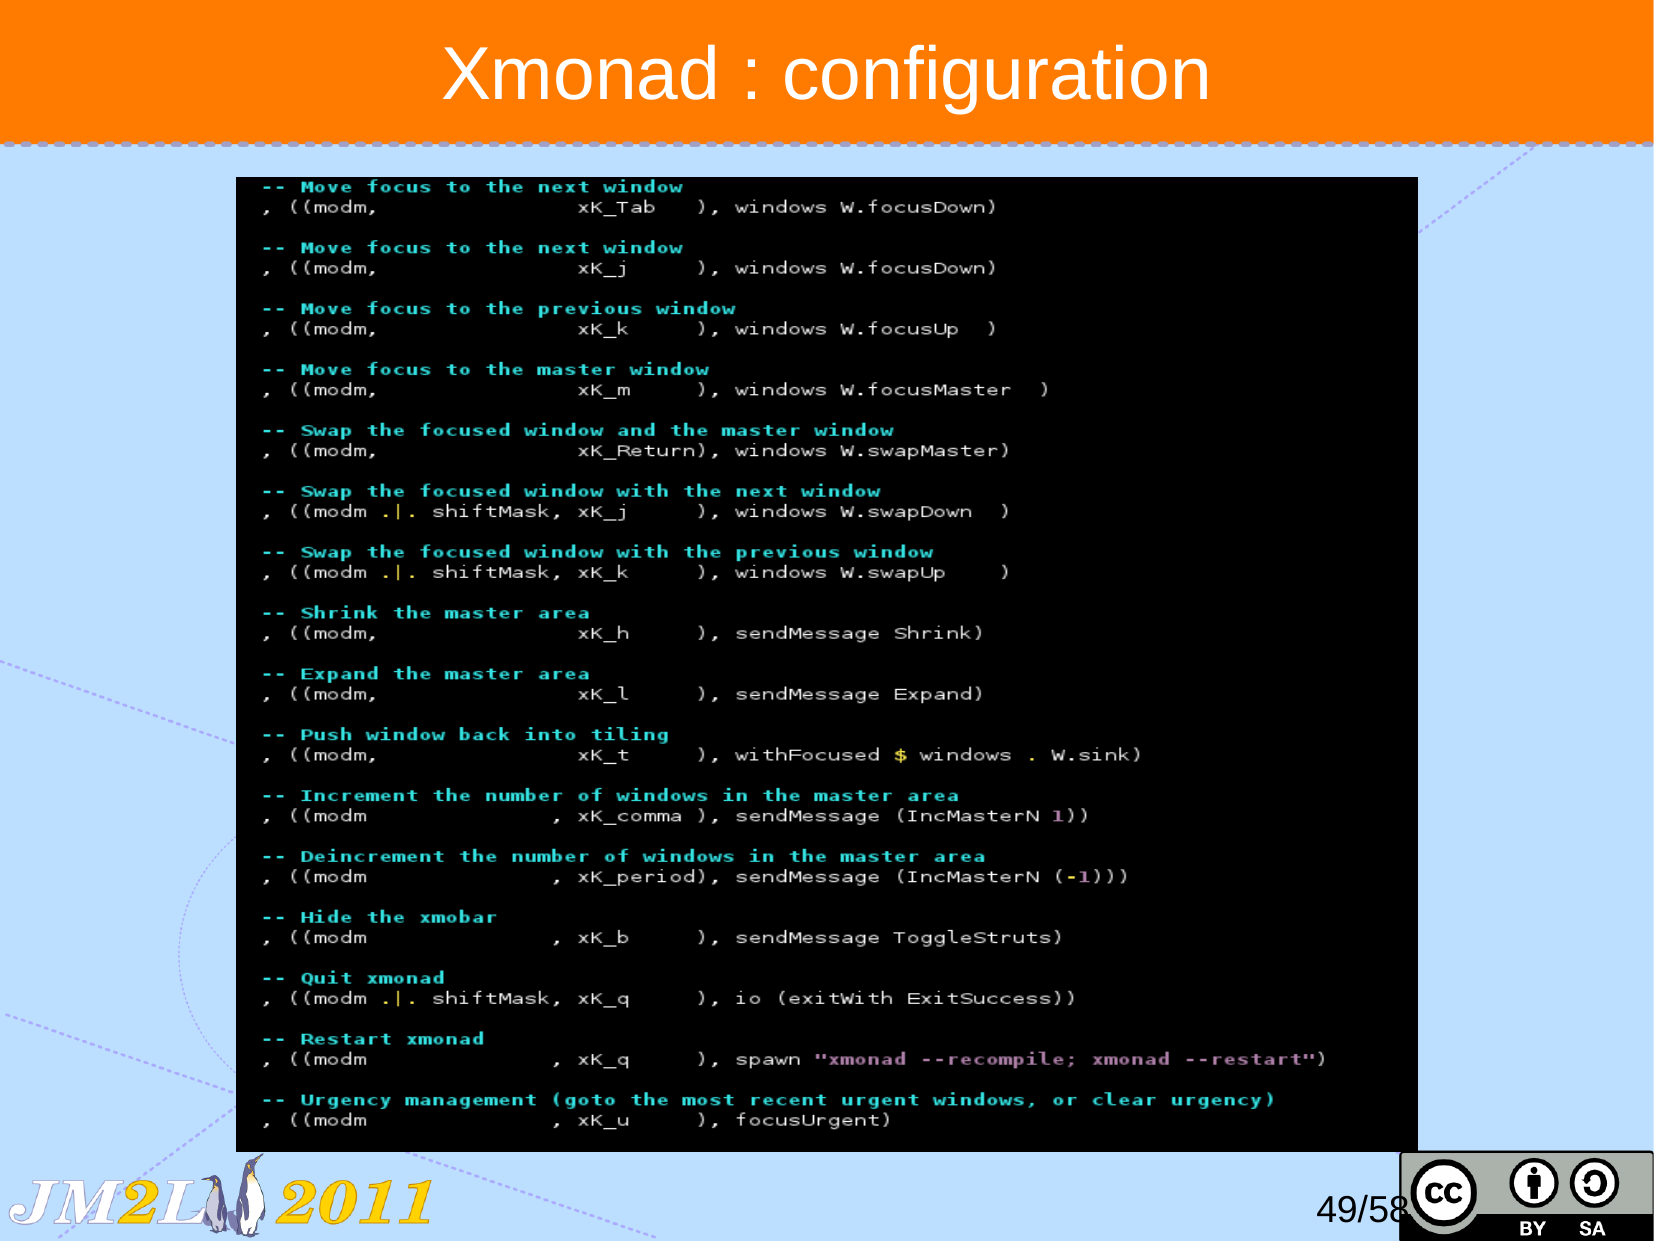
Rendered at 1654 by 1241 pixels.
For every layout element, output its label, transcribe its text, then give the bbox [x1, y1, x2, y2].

picture [0, 0, 1654, 1241]
title Xmonad : configuration [29, 0, 1625, 148]
